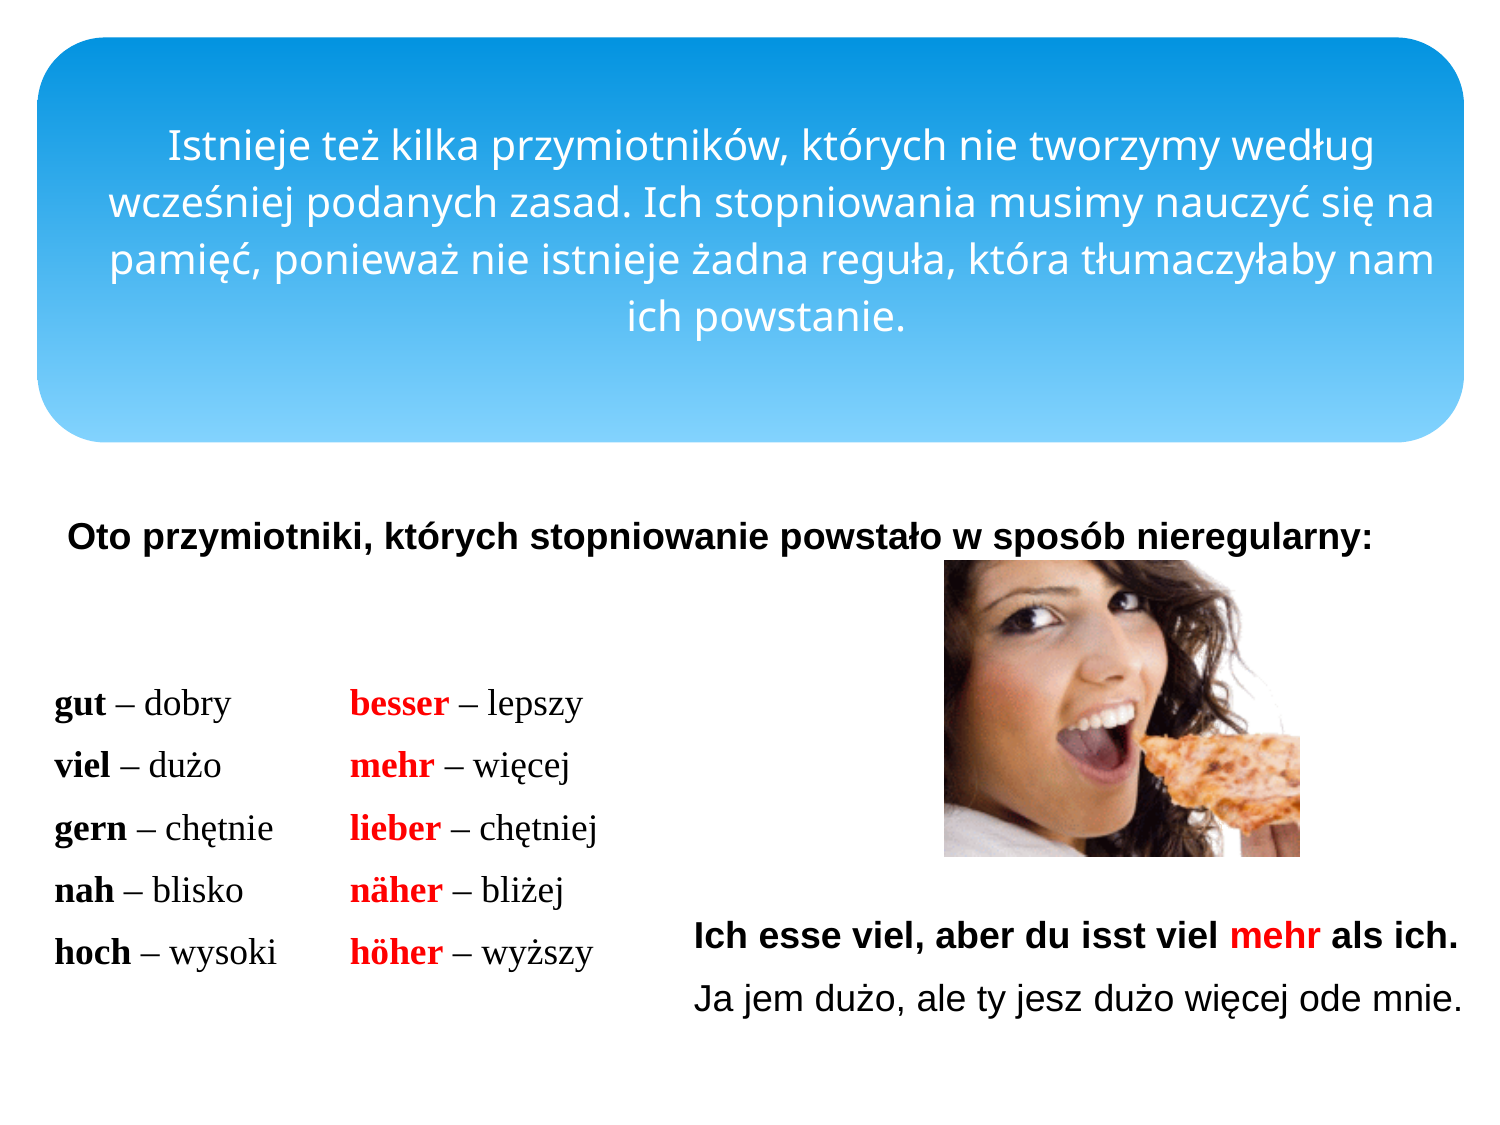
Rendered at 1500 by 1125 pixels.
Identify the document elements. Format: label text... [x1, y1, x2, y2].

subtitle Oto przymiotniki, których stopniowanie powstało w sposób nieregularny: gut – dobry besser – lepszy viel – dużo mehr – więcej gern – chętnie lieber – chętniej nah – blisko näher – bliżej hoch – wysoki höher – wyższy [54, 506, 1388, 1024]
title Istnieje też kilka przymiotników, których nie tworzymy według wcześniej podanych zasad. Ich stopniowania musimy nauczyć się na pamięć, ponieważ nie istnieje żadna reguła, która tłumaczyłaby nam ich powstanie. [96, 134, 1447, 325]
picture [944, 560, 1300, 857]
text_box Ich esse viel, aber du isst viel mehr als ich. Ja jem dużo, ale ty jesz dużo więcej ode mnie. [679, 885, 1478, 1007]
